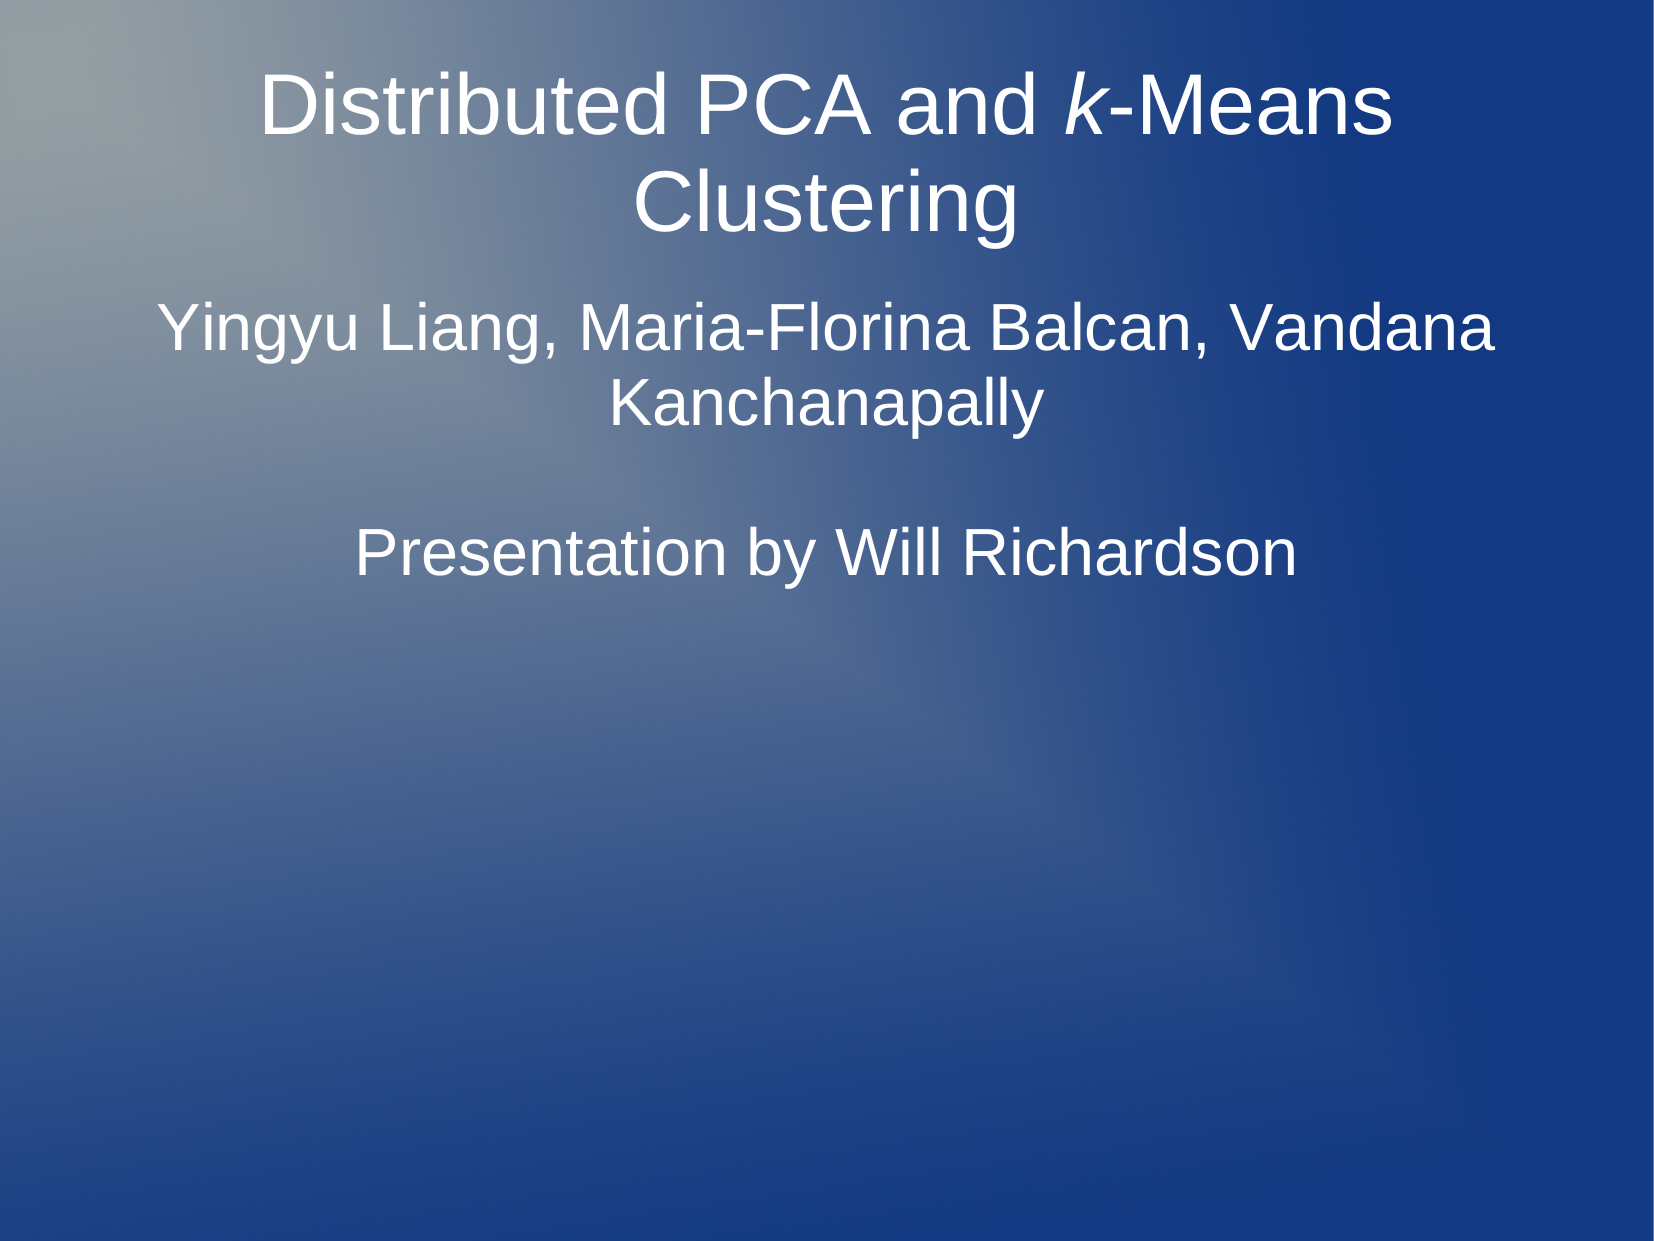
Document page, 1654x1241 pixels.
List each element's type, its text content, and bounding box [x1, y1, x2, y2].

picture [0, 0, 1654, 1241]
subtitle Yingyu Liang, Maria-Florina Balcan, Vandana Kanchanapally Presentation by Will Richardson [82, 290, 1571, 1109]
title Distributed PCA and k-Means Clustering [82, 49, 1571, 257]
